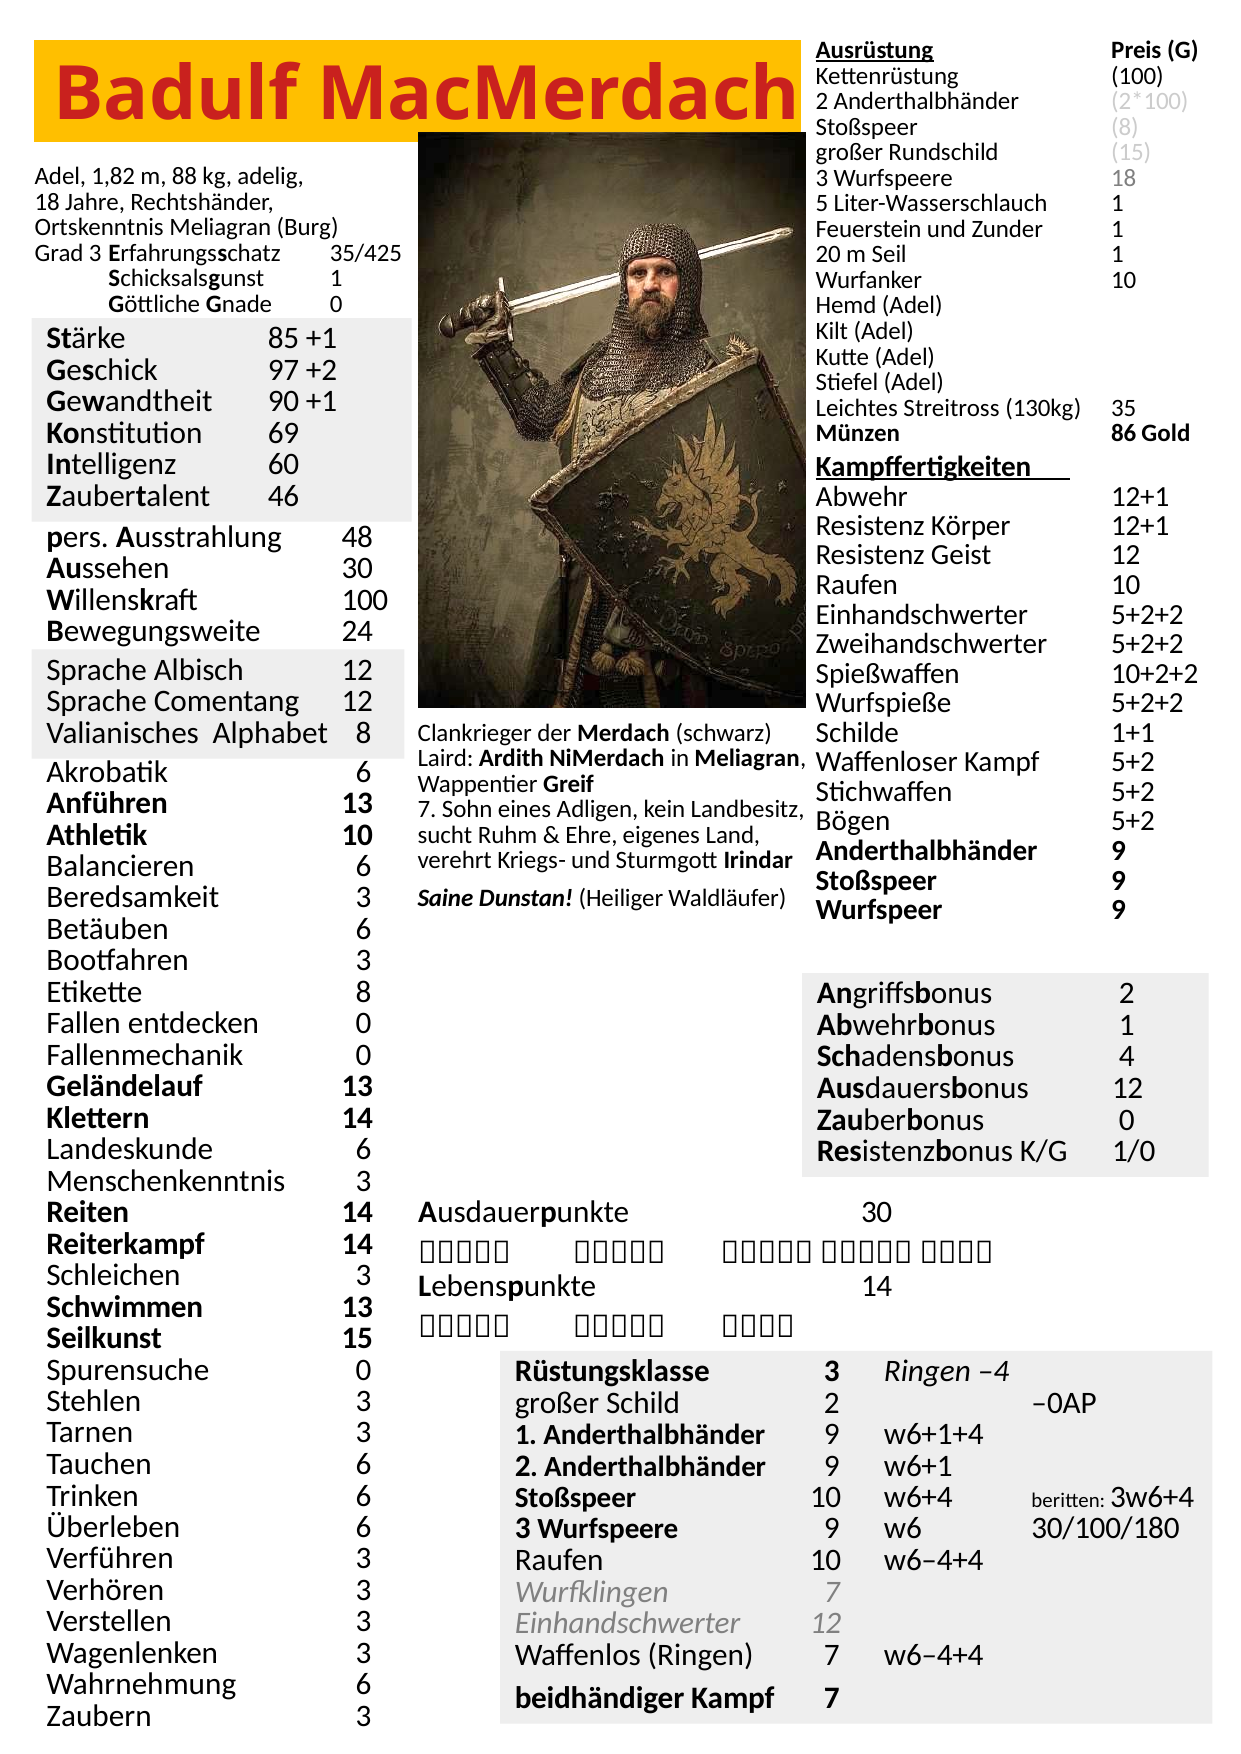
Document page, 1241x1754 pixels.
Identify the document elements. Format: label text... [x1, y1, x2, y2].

text_box Angriffsbonus 2 Abwehrbonus 1 Schadensbonus 4 Ausdauersbonus 12 Zauberbonus 0 Resistenzbonus K/G 1/0 [802, 973, 1209, 1176]
text_box Akrobatik 6 Anführen 13 Athletik 10 Balancieren 6 Beredsamkeit 3 Betäuben 6 Bootfahren 3 Etikette 8 Fallen entdecken 0 Fallenmechanik 0 Geländelauf 13 Klettern 14 Landeskunde 6 Menschenkenntnis 3 Reiten 14 Reiterkampf 14 Schleichen 3 Schwimmen 13 Seilkunst 15 Spurensuche 0 Stehlen 3 Tarnen 3 Tauchen 6 Trinken 6 Überleben 6 Verführen 3 Verhören 3 Verstellen 3 Wagenlenken 3 Wahrnehmung 6 Zaubern 3 [31, 751, 421, 1735]
text_box Sprache Albisch 12 Sprache Comentang 12 Valianisches Alphabet 8 [31, 657, 405, 751]
text_box pers. Ausstrahlung 48 Aussehen 30 Willenskraft 100 Bewegungsweite 24 [31, 516, 412, 657]
text_box Adel, 1,82 m, 88 kg, adelig, 18 Jahre, Rechtshänder, Ortskenntnis Meliagran (Burg) Grad 3 Erfahrungsschatz 35/425 Schicksalsgunst 1 Göttliche Gnade 0 [19, 165, 418, 349]
text_box Ausrüstung Preis (G) Kettenrüstung (100) 2 Anderthalbhänder (2*100) Stoßspeer (8) großer Rundschild (15) 3 Wurfspeere 18 5 Liter-Wasserschlauch 1 Feuerstein und Zunder 1 20 m Seil 1 Wurfanker 10 Hemd (Adel) Kilt (Adel) Kutte (Adel) Stiefel (Adel) Leichtes Streitross (130kg) 35 Münzen 86 Gold [806, 32, 1221, 448]
text_box Kampffertigkeiten Abwehr 12+1 Resistenz Körper 12+1 Resistenz Geist 12 Raufen 10 Einhandschwerter 5+2+2 Zweihandschwerter 5+2+2 Spießwaffen 10+2+2 Wurfspieße 5+2+2 Schilde 1+1 Waffenloser Kampf 5+2 Stichwaffen 5+2 Bögen 5+2 Anderthalbhänder 9 Stoßspeer 9 Wurfspeer 9 [800, 447, 1220, 930]
text_box Stärke 85 +1 Geschick 97 +2 Gewandtheit 90 +1 Konstitution 69 Intelligenz 60 Zaubertalent 46 [31, 318, 412, 516]
text_box Rüstungsklasse 3 Ringen –4 großer Schild 2 –0AP 1. Anderthalbhänder 9 w6+1+4 2. Anderthalbhänder 9 w6+1 Stoßspeer 10 w6+4 beritten: 3w6+4 3 Wurfspeere 9 w6 30/100/180 Raufen 10 w6–4+4 Wurfklingen 7 Einhandschwerter 12 Waffenlos (Ringen) 7 w6–4+4 beidhändiger Kampf 7 [500, 1350, 1213, 1722]
picture [418, 132, 806, 708]
text_box Badulf MacMerdach [18, 32, 824, 165]
text_box Clankrieger der Merdach (schwarz) Laird: Ardith NiMerdach in Meliagran, Wappentier Greif 7. Sohn eines Adligen, kein Landbesitz, sucht Ruhm & Ehre, eigenes Land, verehrt Kriegs- und Sturmgott Irindar Saine Dunstan! (Heiliger Waldläufer) [402, 715, 823, 942]
text_box Ausdauerpunkte 30      Lebenspunkte 14    [403, 1191, 1209, 1370]
